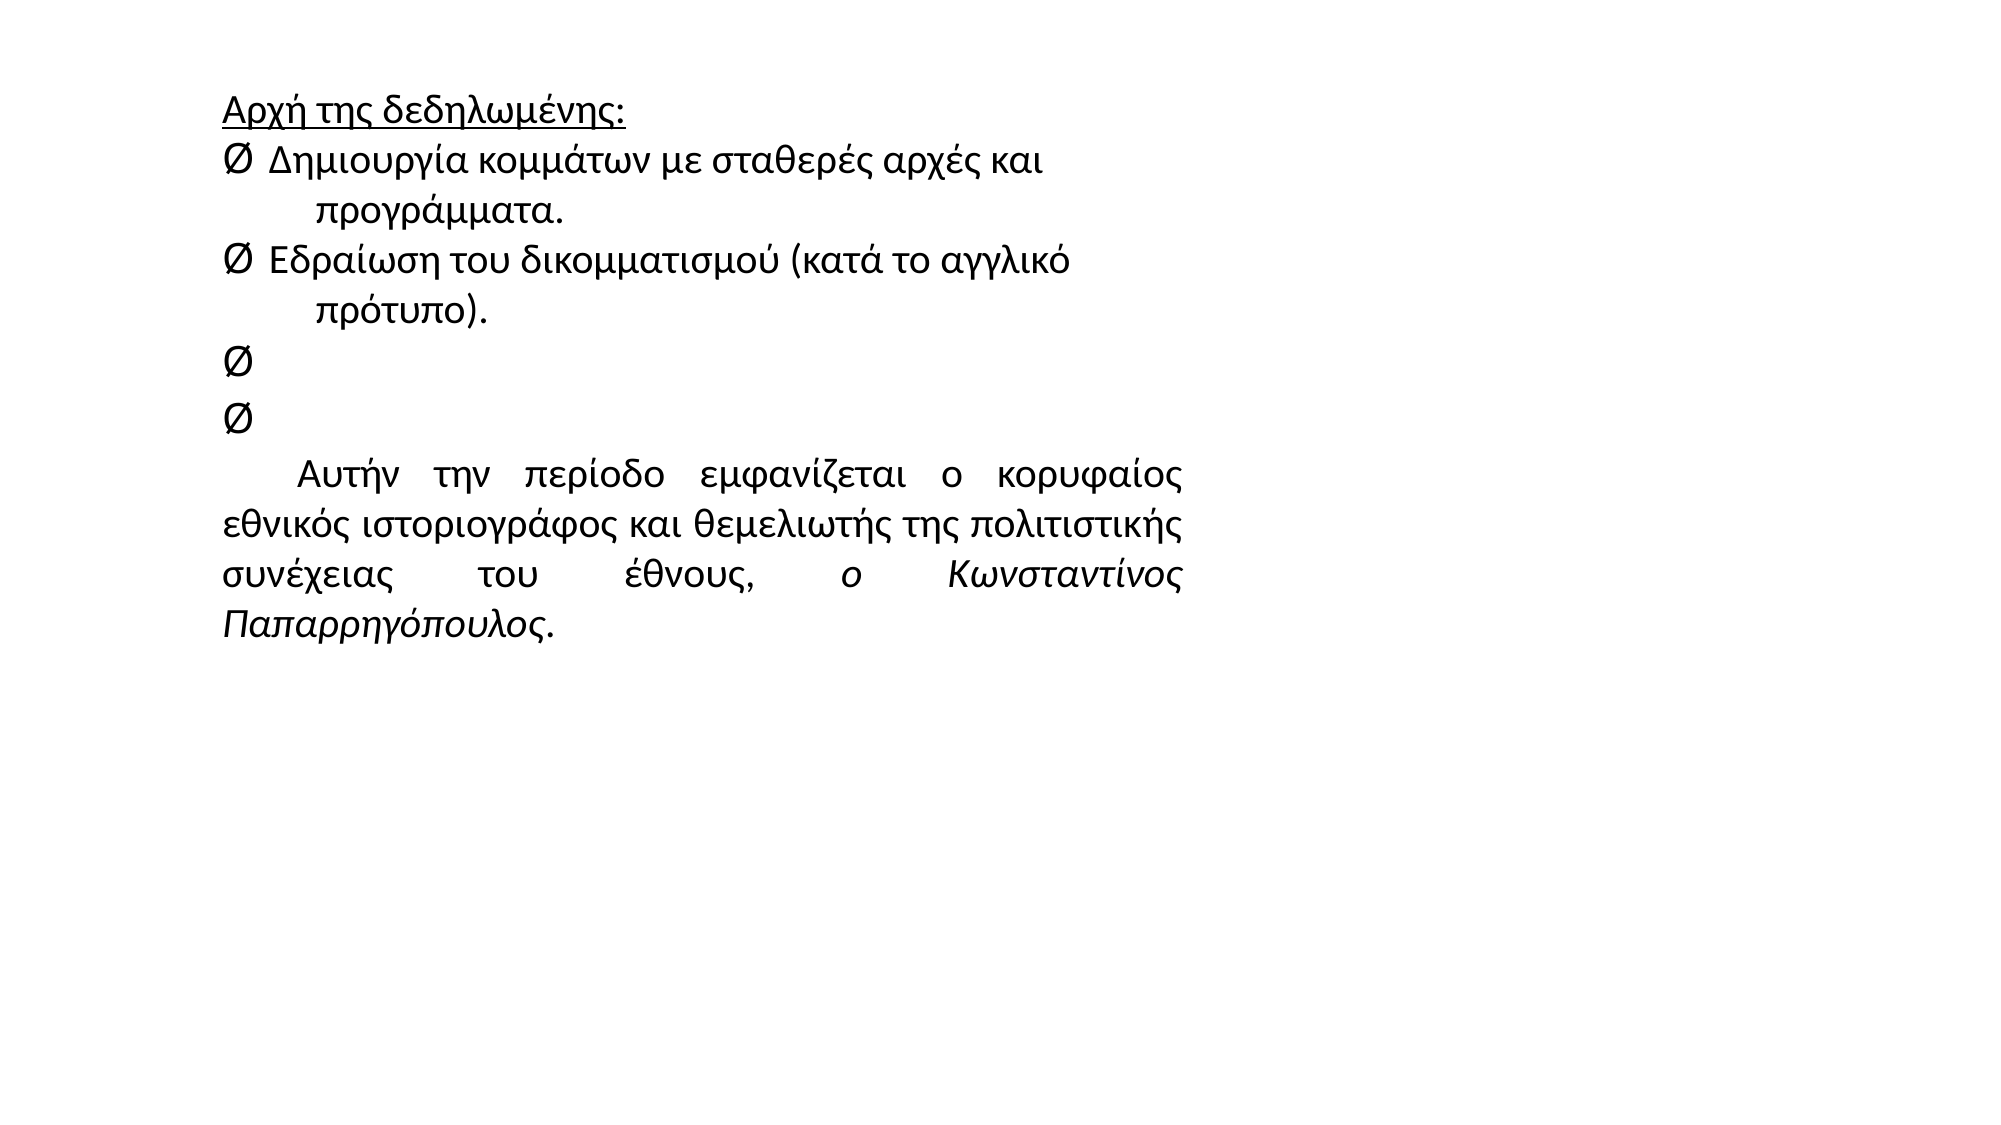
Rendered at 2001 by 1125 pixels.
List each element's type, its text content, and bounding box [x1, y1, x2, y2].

text_box Αρχή της δεδηλωμένης: Δημιουργία κομμάτων με σταθερές αρχές και προγράμματα. Εδραίωση του δικομματισμού (κατά το αγγλικό πρότυπο). Αυτήν την περίοδο εμφανίζεται ο κορυφαίος εθνικός ιστοριογράφος και θεμελιωτής της πολιτιστικής συνέχειας του έθνους, ο Κωνσταντίνος Παπαρρηγόπουλος. [207, 74, 1208, 646]
